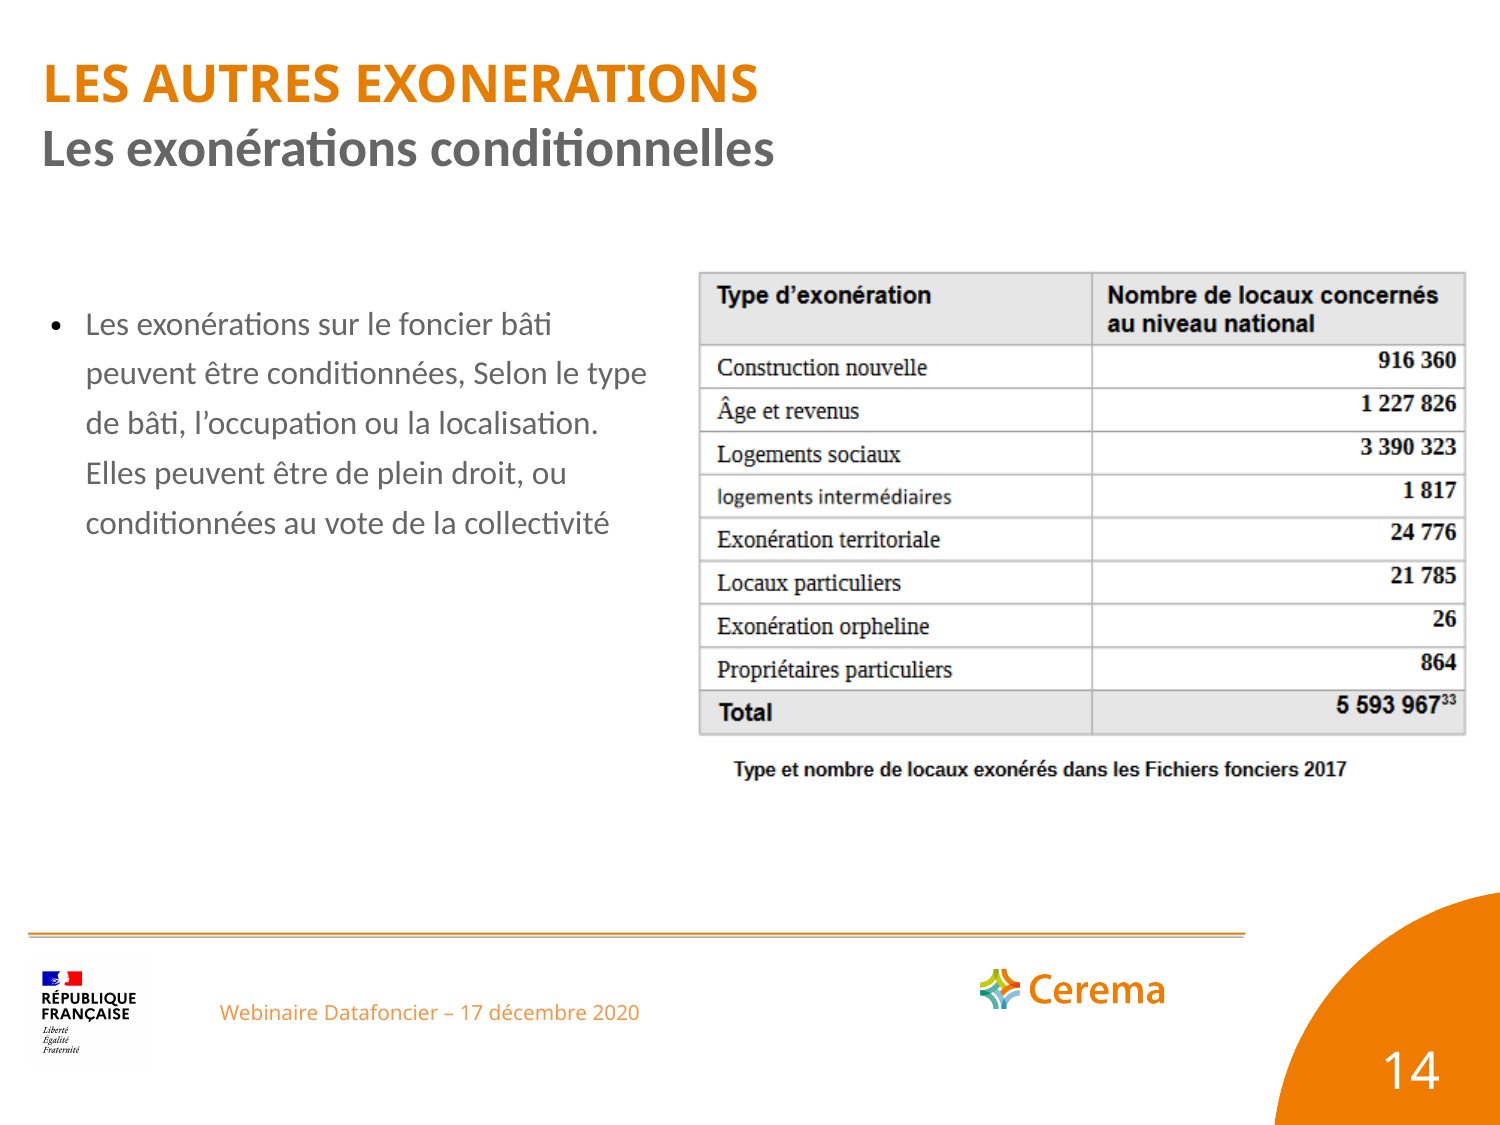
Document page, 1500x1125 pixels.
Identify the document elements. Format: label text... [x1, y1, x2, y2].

picture [687, 259, 1477, 790]
picture [960, 954, 1189, 1029]
text_box Les exonérations conditionnelles [28, 118, 1458, 188]
picture [28, 957, 150, 1068]
text_box Les exonérations sur le foncier bâti peuvent être conditionnées, Selon le type de bâti, l’occupation ou la localisation. Elles peuvent être de plein droit, ou conditionnées au vote de la collectivité [35, 252, 674, 1049]
text_box Les autres exonerations [28, 6, 1470, 158]
picture [1272, 891, 1500, 1125]
text_box <numéro> [1346, 1029, 1456, 1116]
text_box Webinaire Datafoncier – 17 décembre 2020 [212, 992, 787, 1032]
